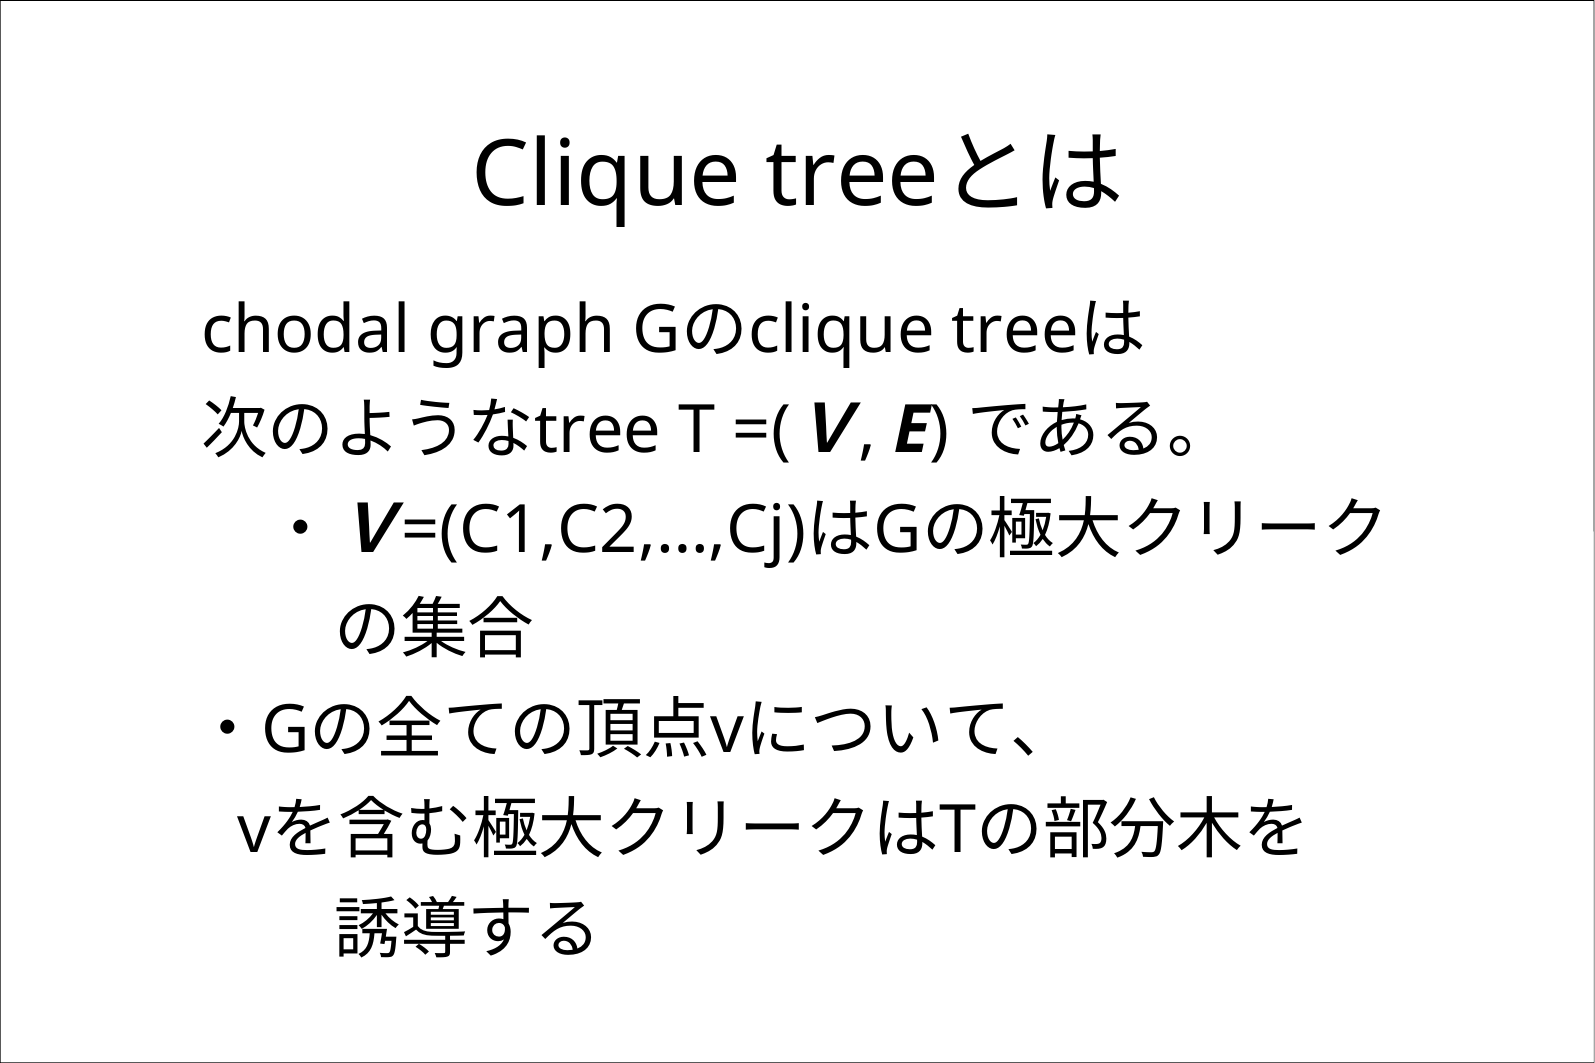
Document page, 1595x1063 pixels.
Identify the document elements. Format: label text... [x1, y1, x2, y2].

text_box chodal graph Gのclique treeは 次のようなtree T =(Ｖ, E) である。 ・Ｖ=(C1,C2,…,Cj)はGの極大クリーク の集合 ・Gの全ての頂点vについて、 vを含む極大クリークはTの部分木を 誘導する [117, 295, 1479, 965]
text_box Clique treeとは [117, 77, 1479, 276]
